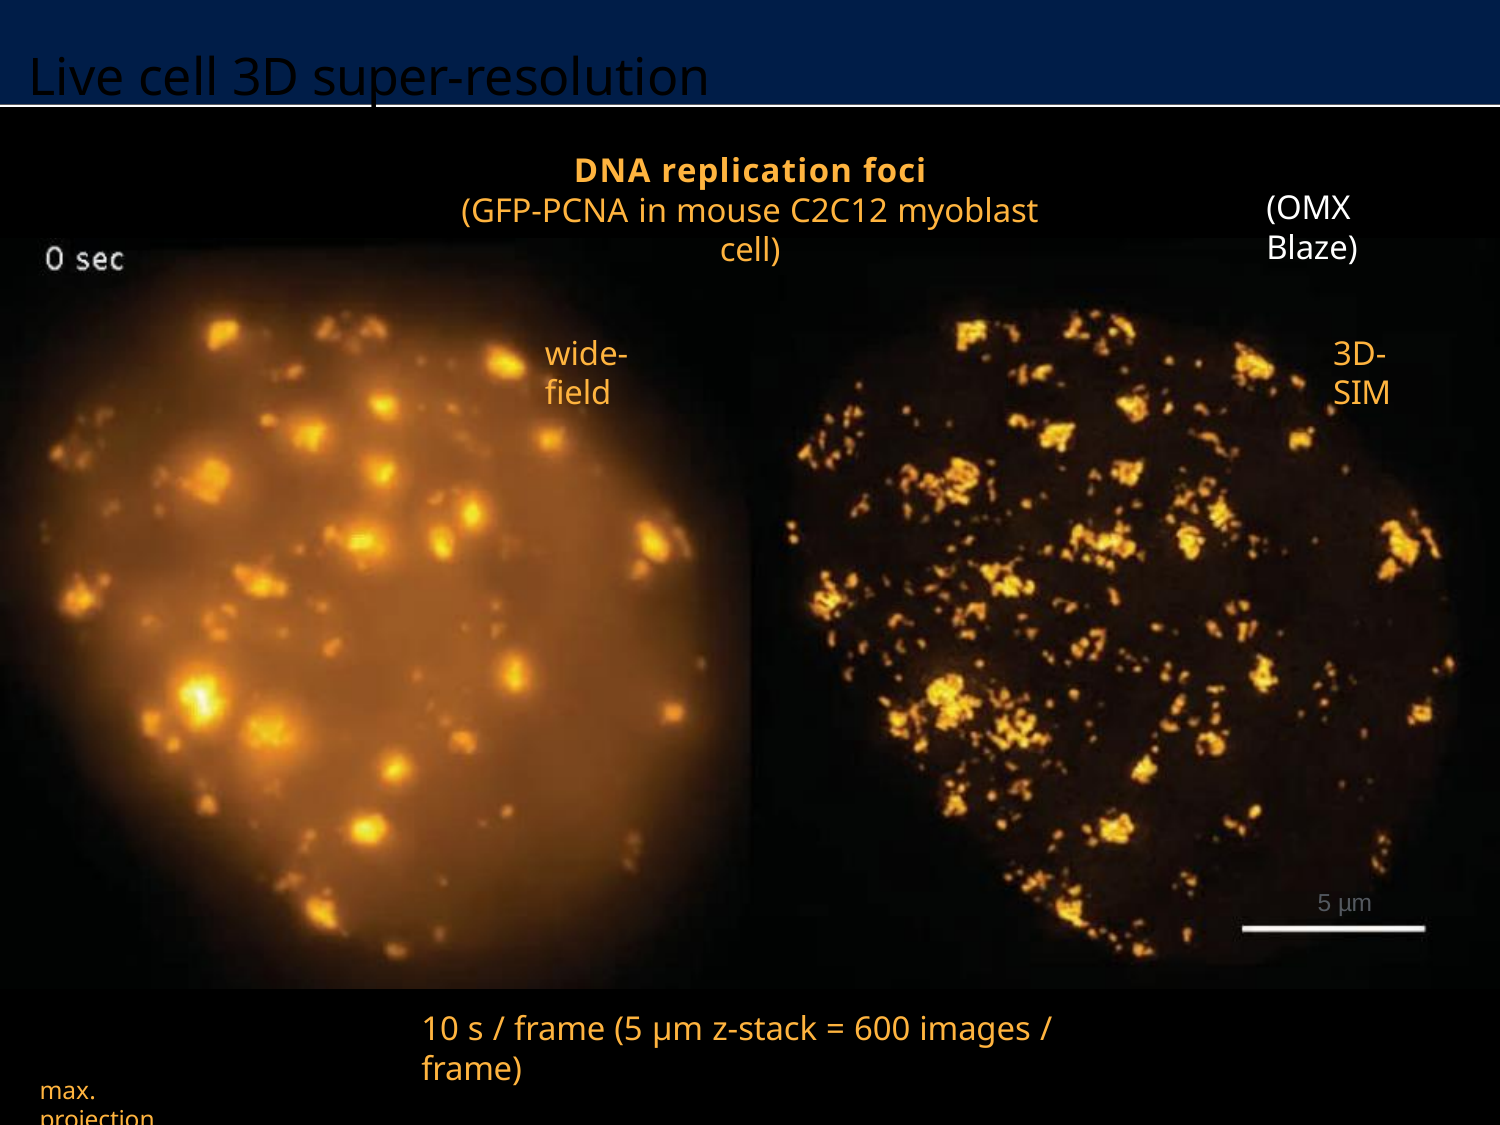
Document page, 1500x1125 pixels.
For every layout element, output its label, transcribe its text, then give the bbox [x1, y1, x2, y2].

text_box [128, 1116, 135, 1125]
title Live cell 3D super-resolution imaging of replication sites [0, 36, 880, 169]
text_box [143, 1116, 150, 1125]
text_box DNA replication foci (GFP-PCNA in mouse C2C12 myoblast cell) [448, 147, 1052, 230]
text_box wide-field [543, 330, 679, 372]
picture [1272, 248, 1282, 256]
text_box max. projection [38, 1073, 198, 1105]
text_box (OMX Blaze) [1265, 185, 1446, 228]
picture [0, 238, 1500, 989]
text_box [0, 0, 1500, 238]
text_box [43, 1116, 50, 1125]
text_box [0, 989, 1500, 1125]
text_box 3D-SIM [1331, 330, 1437, 372]
text_box 5 µm [1316, 885, 1375, 918]
text_box [68, 1116, 75, 1125]
picture [1272, 238, 1282, 246]
text_box 10 s / frame (5 µm z-stack = 600 images / frame) [420, 1006, 1080, 1048]
